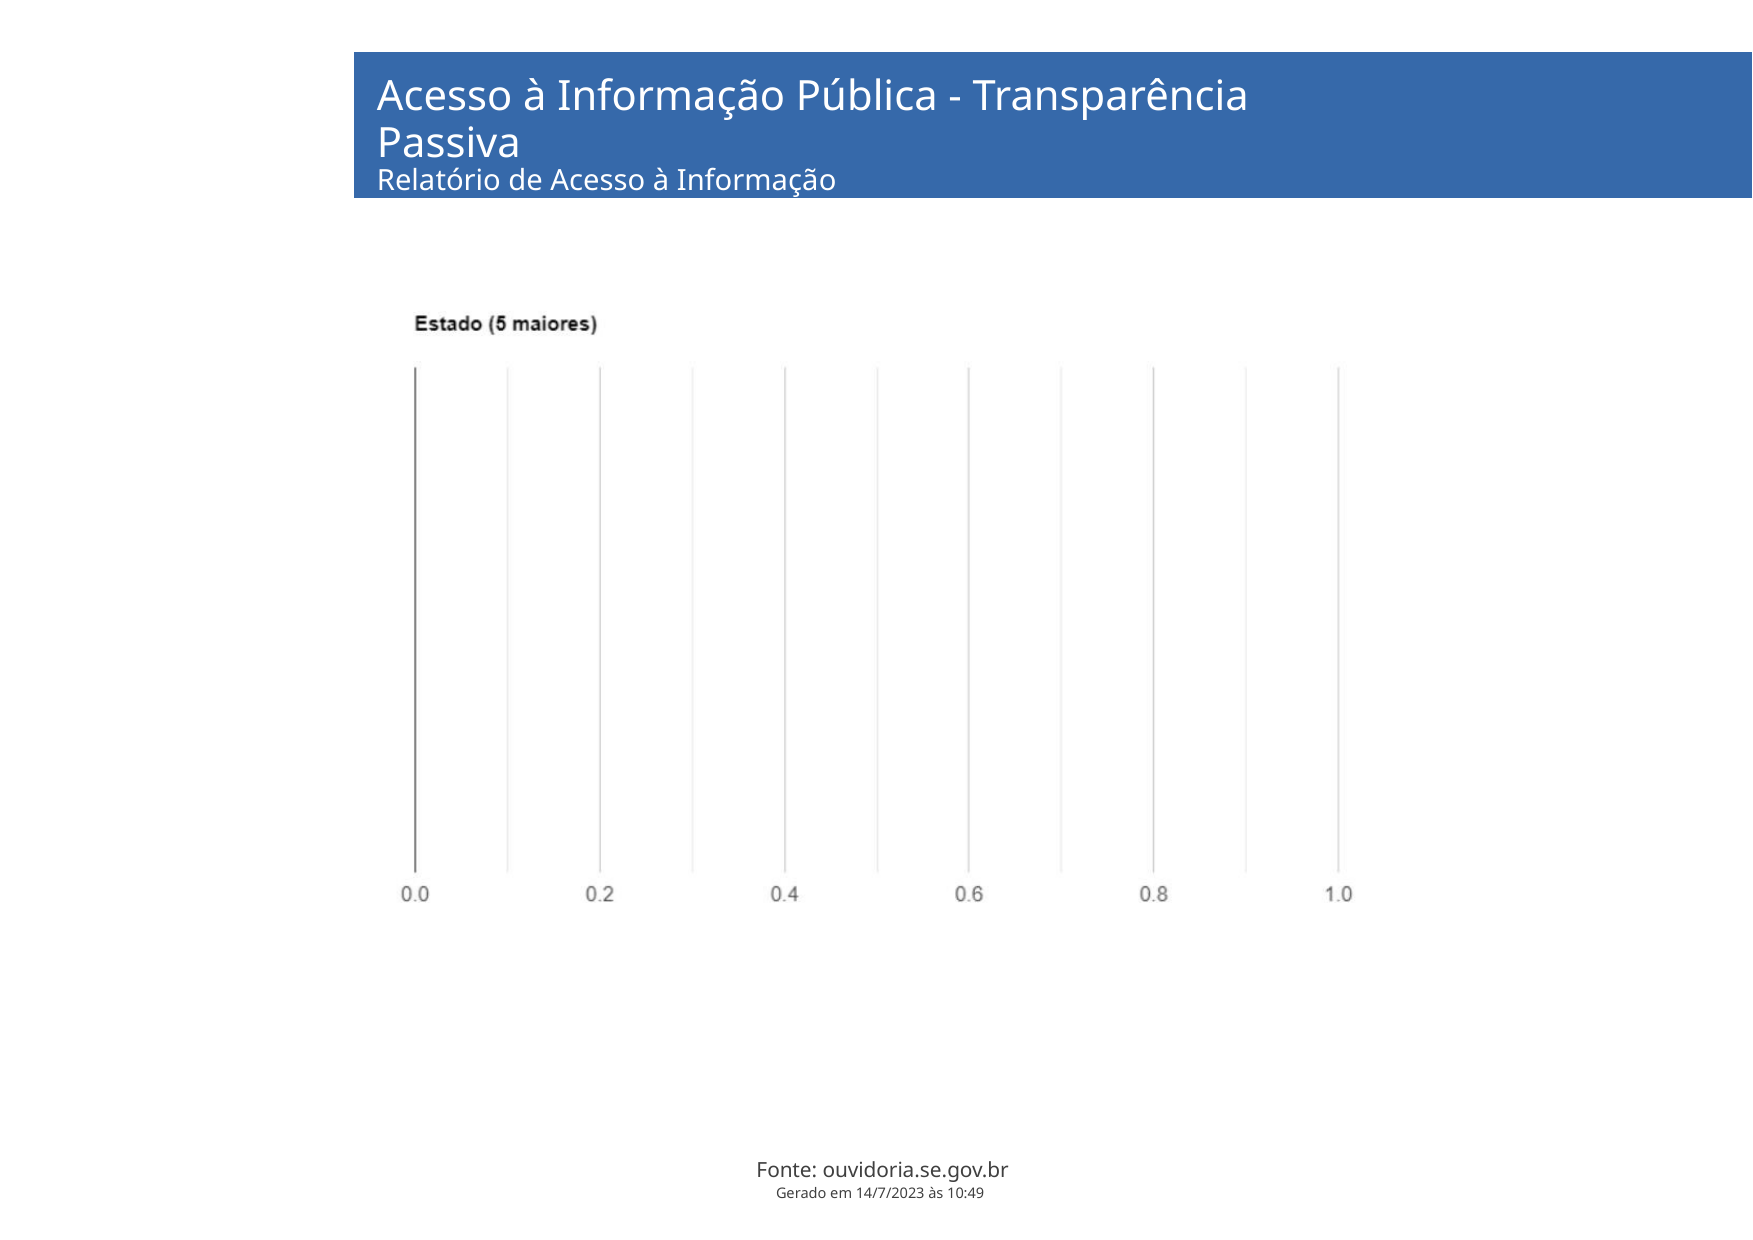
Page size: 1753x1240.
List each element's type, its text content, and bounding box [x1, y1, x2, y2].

text_box [155, 211, 1599, 1028]
text_box [354, 52, 1752, 198]
text_box Acesso à Informação Pública - Transparência Passiva Relatório de Acesso à Informação EMSETURJunho a Junho de 2023 [376, 72, 1403, 228]
text_box Fonte: ouvidoria.se.gov.br Gerado em 14/7/2023 às 10:49 [756, 1158, 1023, 1202]
